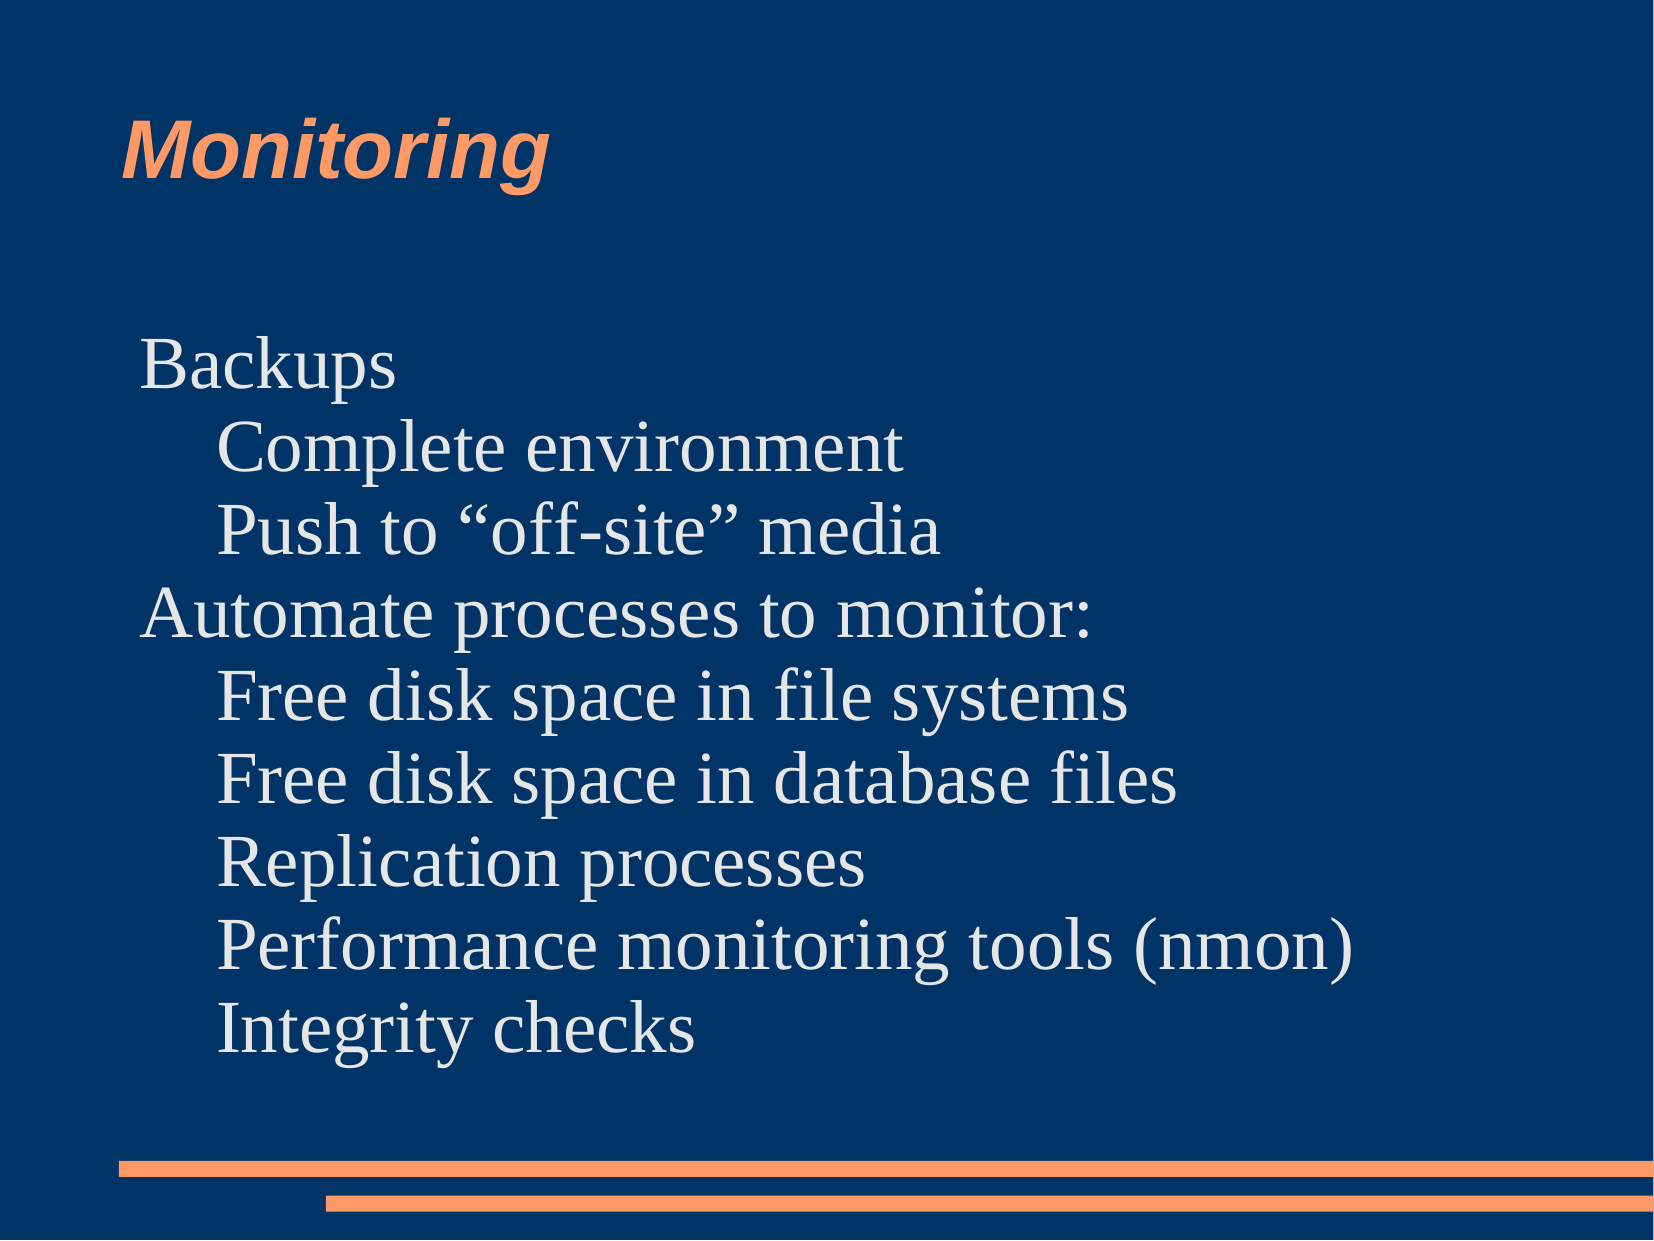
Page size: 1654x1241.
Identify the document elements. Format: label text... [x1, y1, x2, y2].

title Monitoring [121, 46, 1534, 254]
list Backups Complete environment Push to “off-site” media Automate processes to monitor: Free disk space in file systems Free disk space in database files Replication processes Performance monitoring tools (nmon) Integrity checks [121, 322, 1561, 1118]
